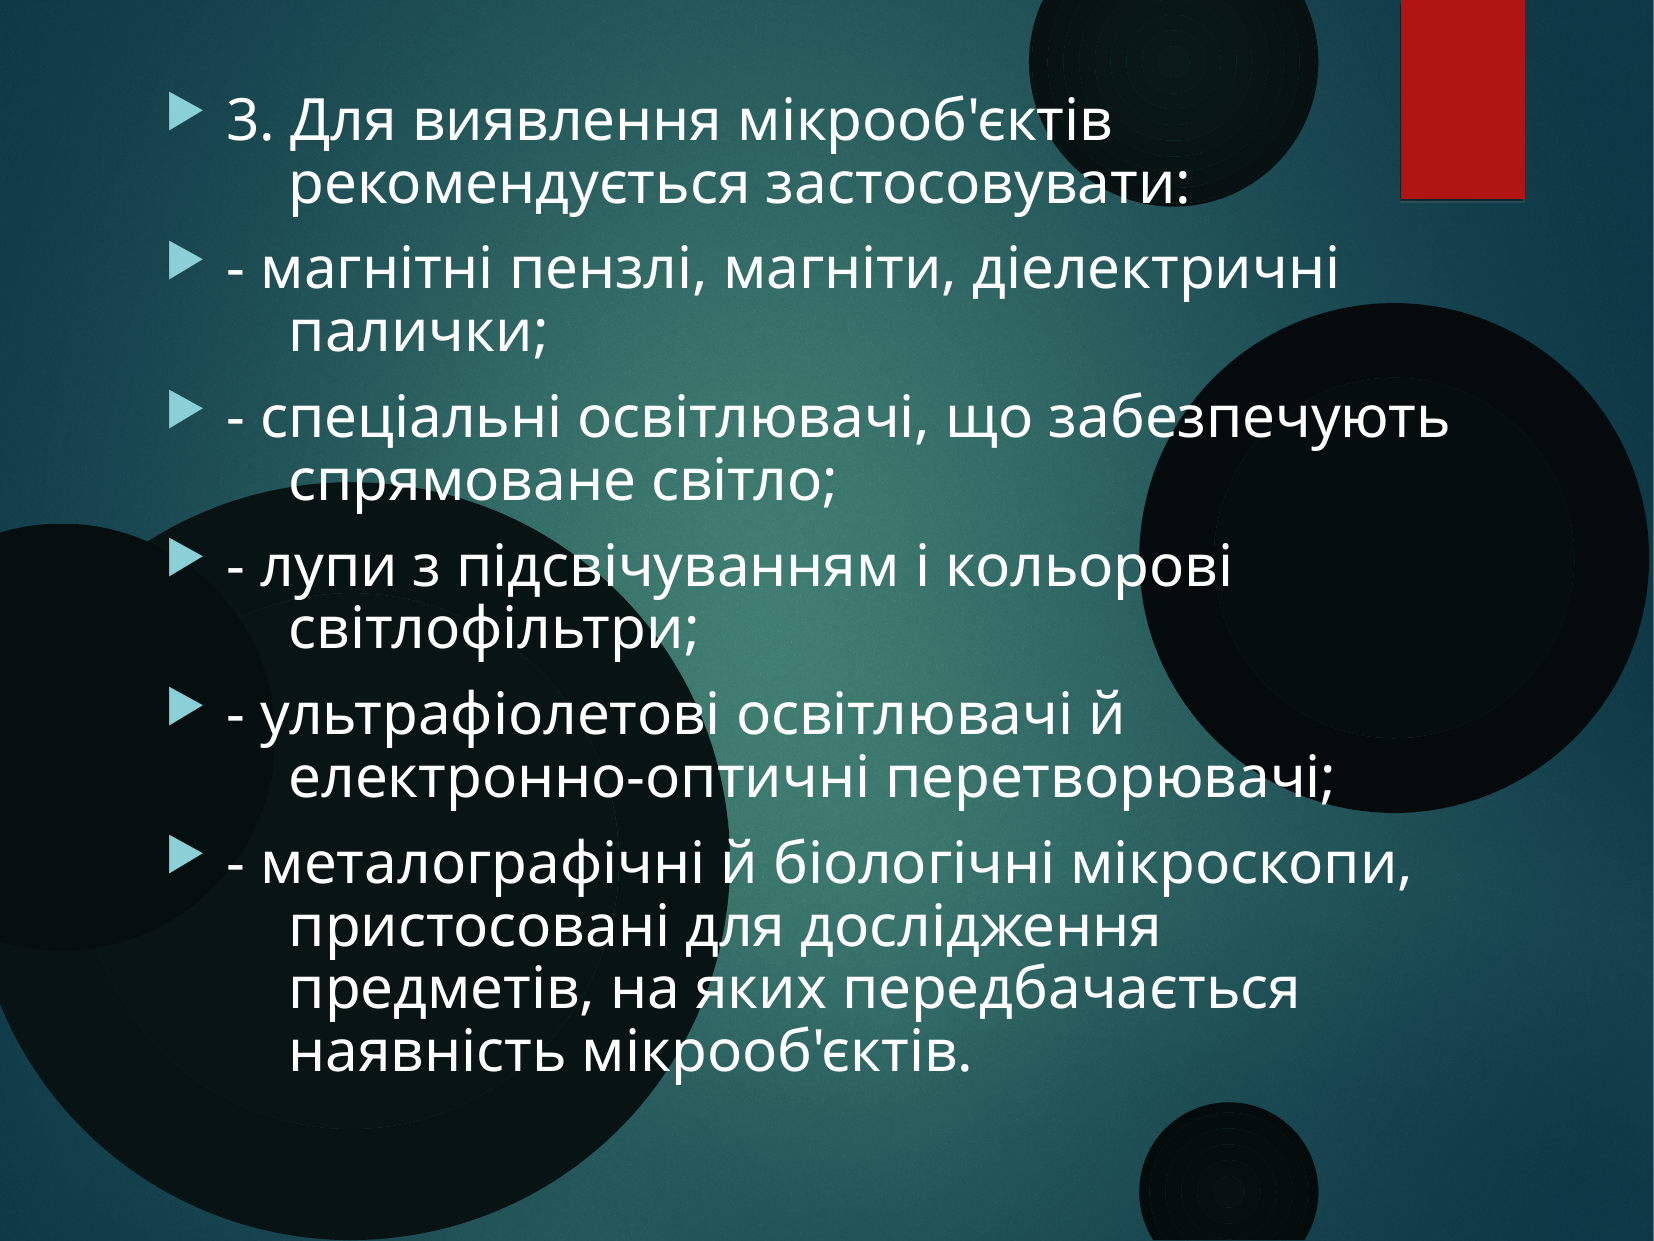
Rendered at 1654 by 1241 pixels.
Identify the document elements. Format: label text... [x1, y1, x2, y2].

list 3. Для виявлення мікрооб'єктів рекомендується застосовувати: - магнітні пензлі, магніти, діелектричні палички; - спеціальні освітлювачі, що забезпечують спрямоване світло; - лупи з підсвічуванням і кольорові світлофільтри; - ультрафіолетові освітлювачі й електронно-оптичні перетворювачі; - металографічні й біологічні мікроскопи, пристосовані для дослідження предметів, на яких передбачається наявність мікрооб'єктів. [149, 82, 1481, 1130]
